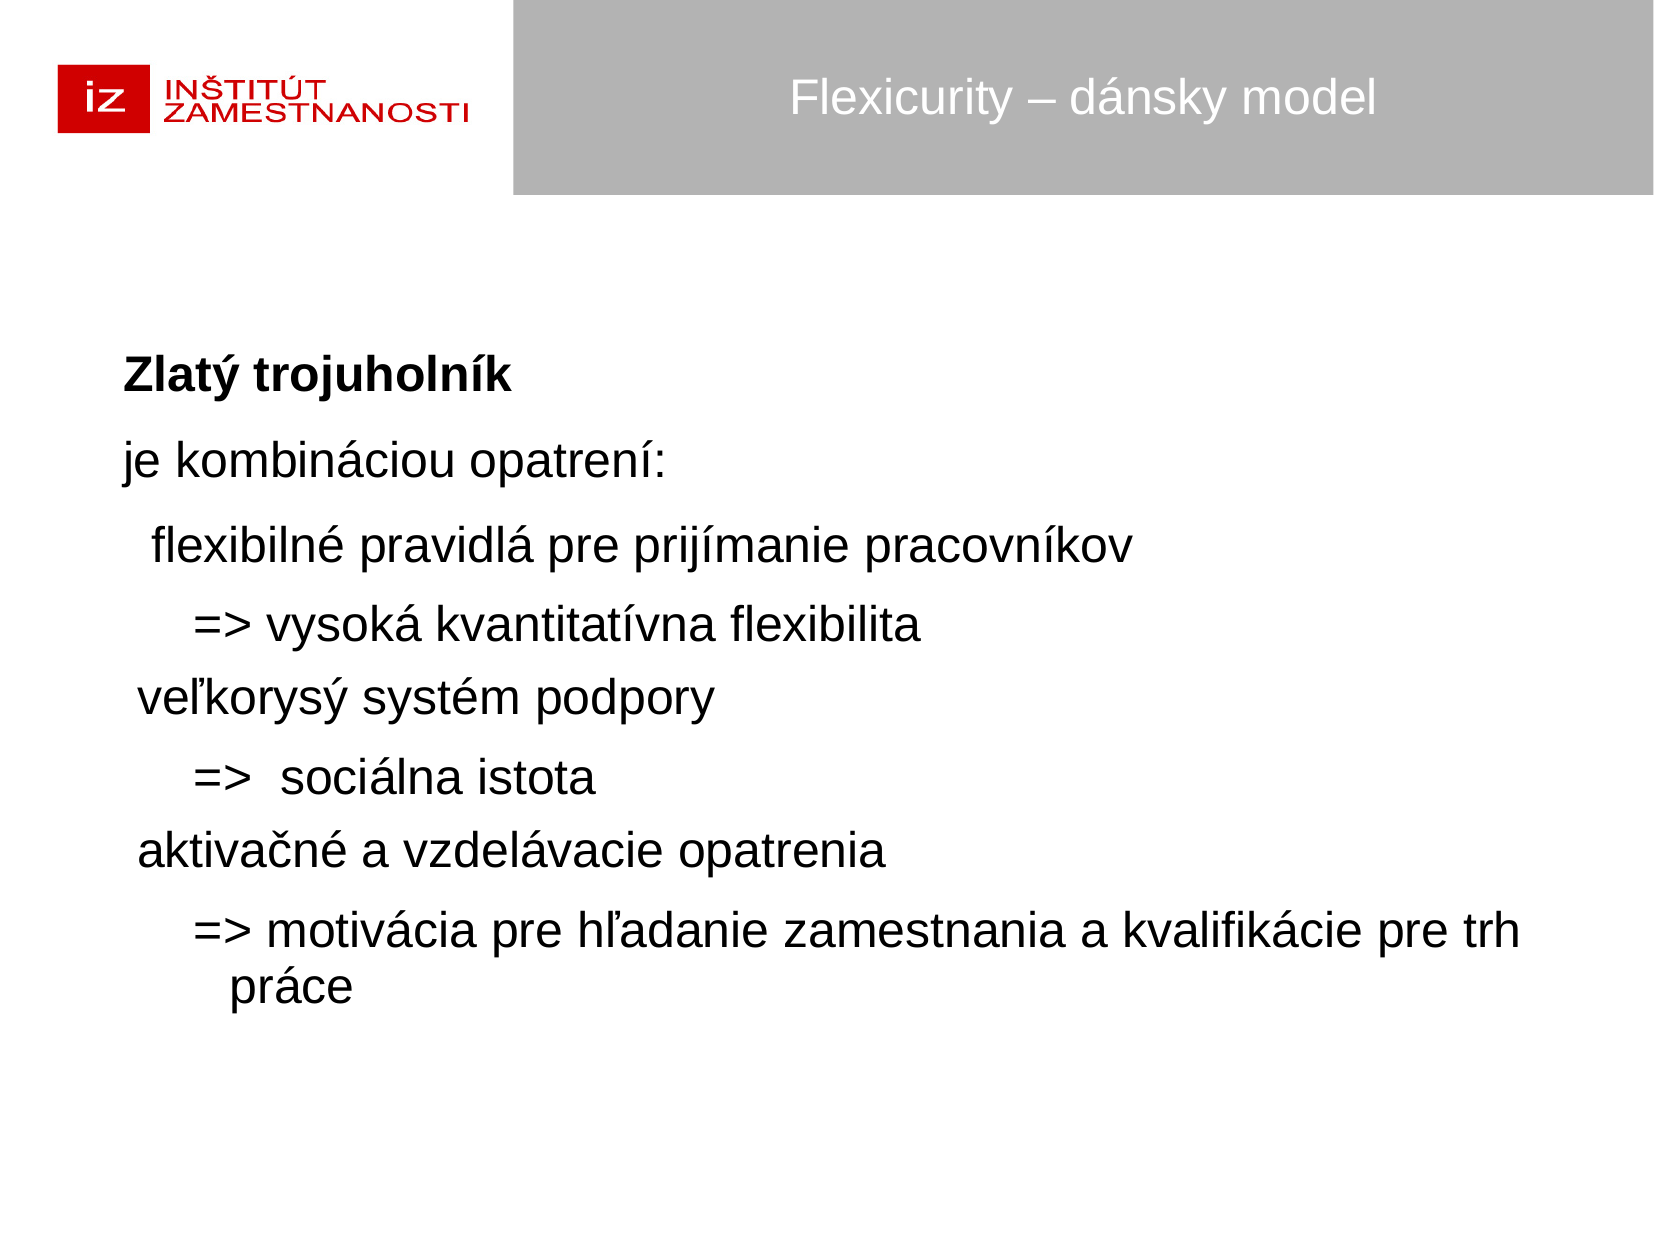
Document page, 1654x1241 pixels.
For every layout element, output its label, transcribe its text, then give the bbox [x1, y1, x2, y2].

list Zlatý trojuholník je kombináciou opatrení: flexibilné pravidlá pre prijímanie pracovníkov => vysoká kvantitatívna flexibilita veľkorysý systém podpory => sociálna istota aktivačné a vzdelávacie opatrenia => motivácia pre hľadanie zamestnania a kvalifikácie pre trh práce [123, 346, 1536, 1128]
text_box Flexicurity – dánsky model [513, 0, 1654, 195]
picture [6, 5, 513, 189]
text_box [0, 0, 1654, 196]
